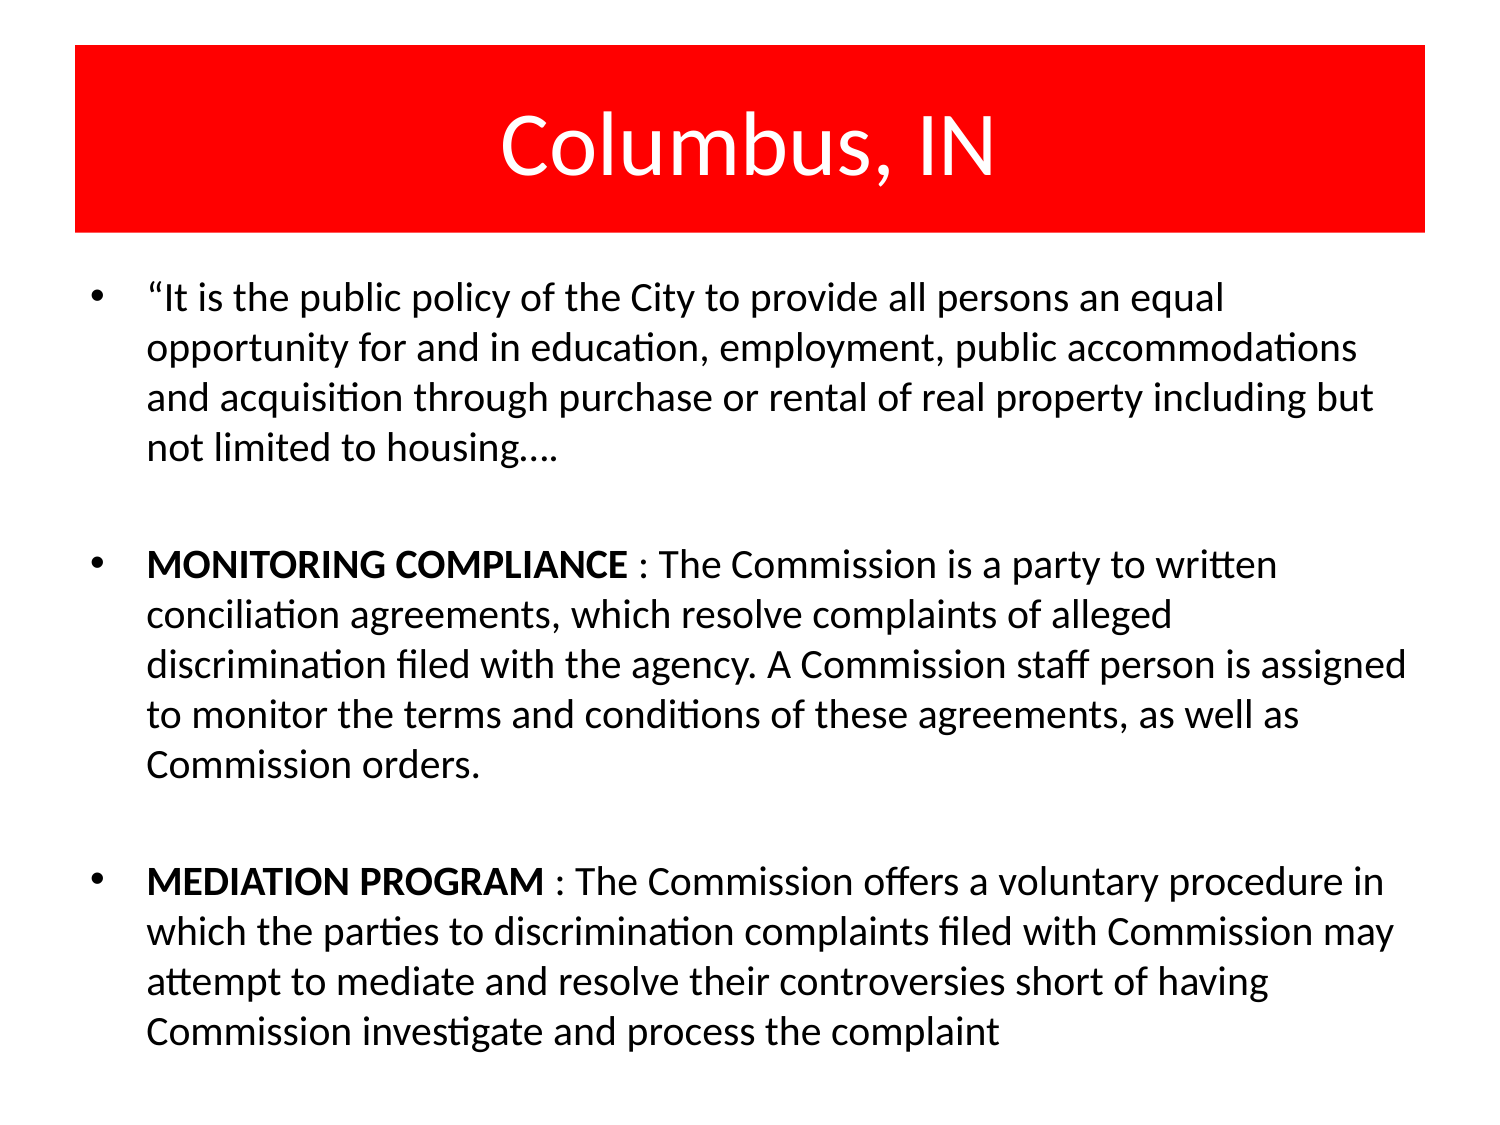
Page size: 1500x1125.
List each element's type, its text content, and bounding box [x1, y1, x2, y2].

list “It is the public policy of the City to provide all persons an equal opportunity for and in education, employment, public accommodations and acquisition through purchase or rental of real property including but not limited to housing…. MONITORING COMPLIANCE : The Commission is a party to written conciliation agreements, which resolve complaints of alleged discrimination filed with the agency. A Commission staff person is assigned to monitor the terms and conditions of these agreements, as well as Commission orders. MEDIATION PROGRAM : The Commission offers a voluntary procedure in which the parties to discrimination complaints filed with Commission may attempt to mediate and resolve their controversies short of having Commission investigate and process the complaint [75, 262, 1425, 1005]
title Columbus, IN [75, 45, 1425, 233]
